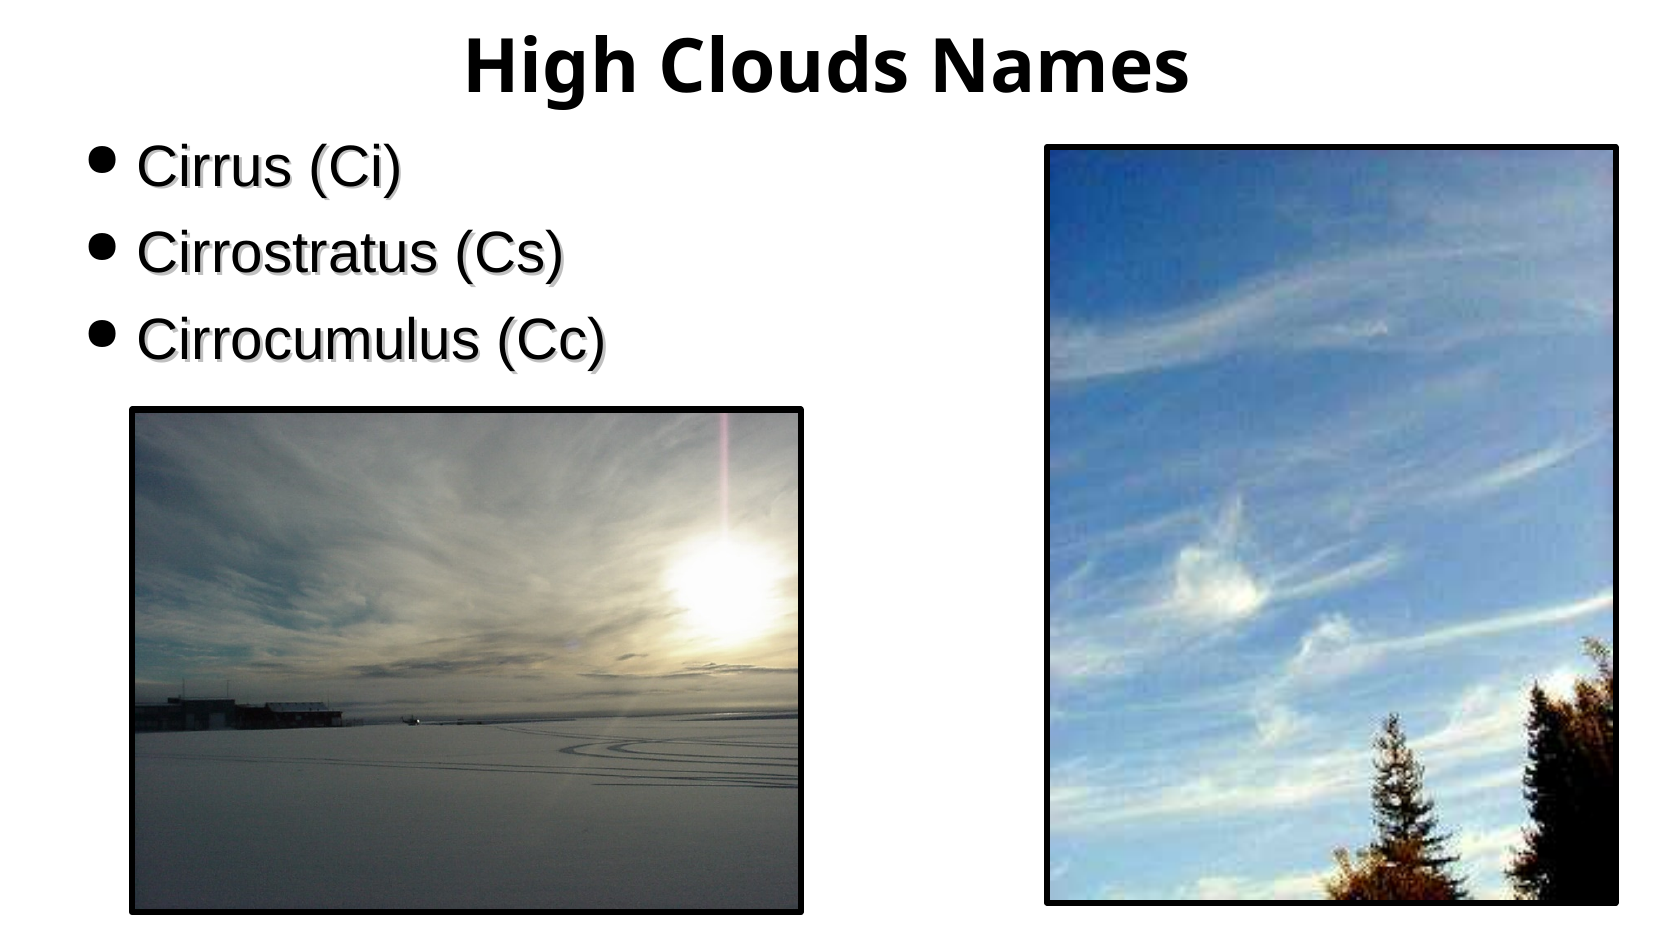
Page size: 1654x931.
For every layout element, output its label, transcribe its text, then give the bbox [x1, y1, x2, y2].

picture [135, 412, 798, 910]
title High Clouds Names [0, 11, 1654, 113]
picture [1050, 150, 1613, 900]
text_box Cirrus (Ci) Cirrostratus (Cs) Cirrocumulus (Cc) [7, 120, 683, 379]
